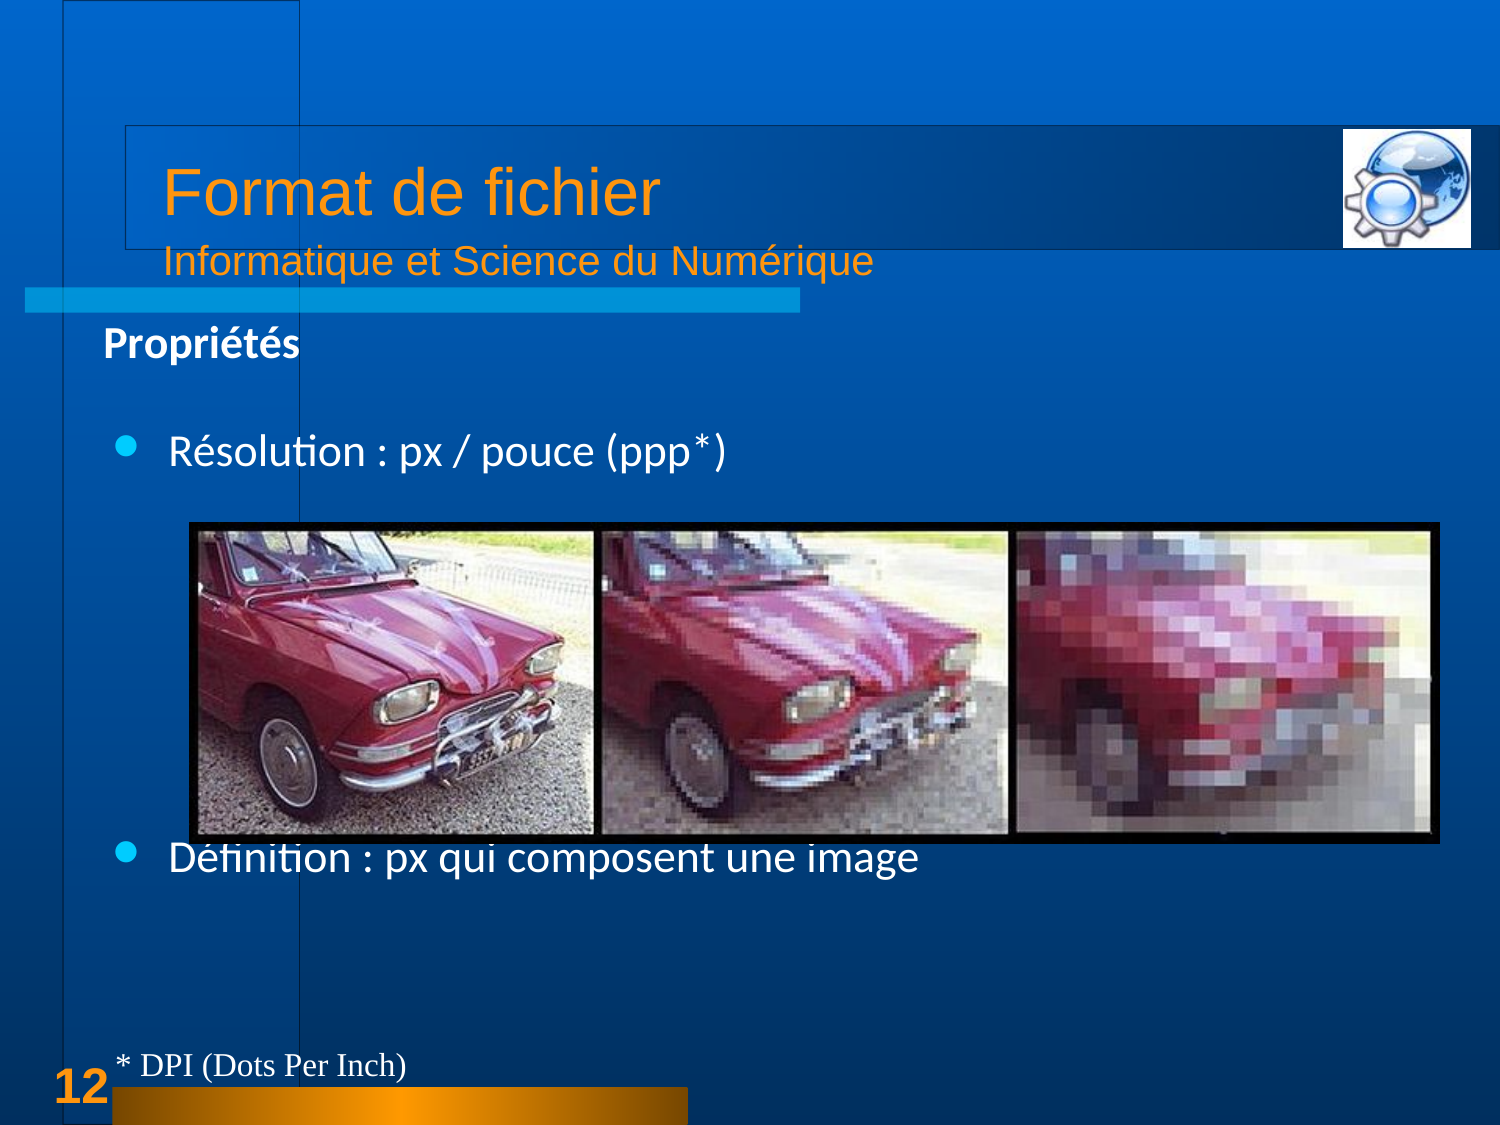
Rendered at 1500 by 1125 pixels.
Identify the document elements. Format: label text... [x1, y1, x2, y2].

text_box * DPI (Dots Per Inch) [100, 1039, 1477, 1093]
picture [189, 522, 1440, 845]
text_box Résolution : px / pouce (ppp*) Définition : px qui composent une image [112, 436, 1477, 1002]
picture [1343, 129, 1471, 248]
text_box Propriétés [88, 316, 1300, 407]
